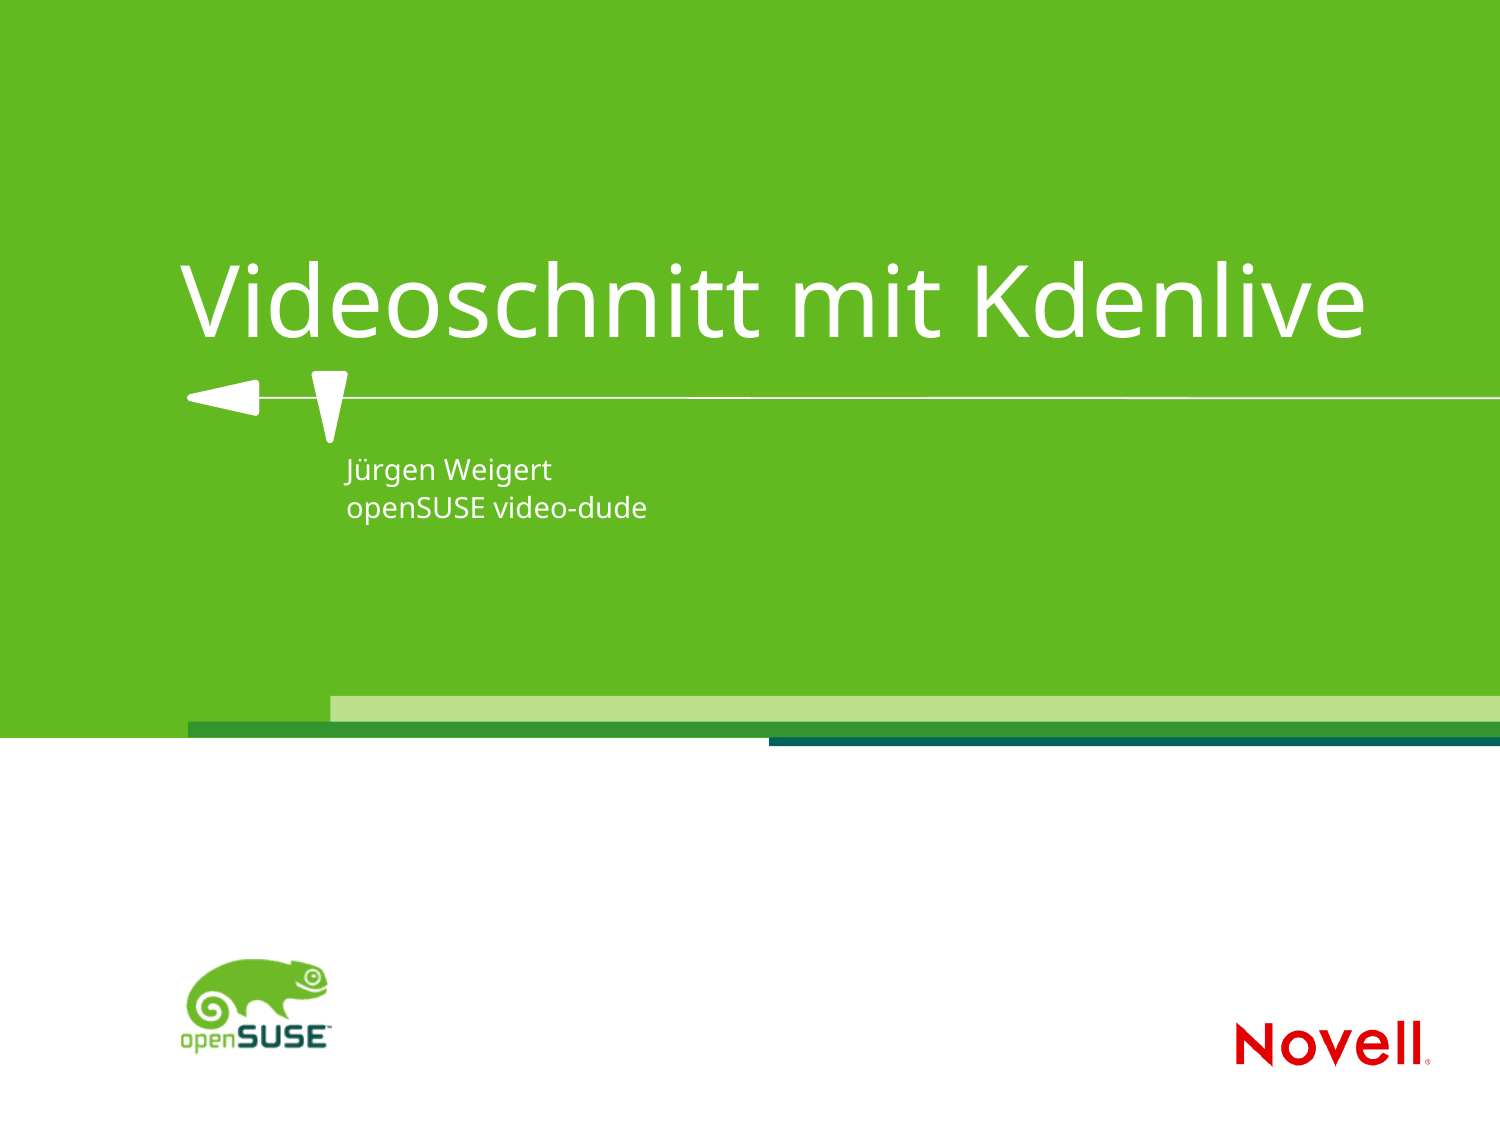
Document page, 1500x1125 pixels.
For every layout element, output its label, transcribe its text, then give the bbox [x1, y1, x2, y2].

list Jürgen Weigert openSUSE video-dude [346, 410, 863, 542]
picture [1227, 1013, 1438, 1074]
picture [181, 959, 332, 1055]
title Videoschnitt mit Kdenlive [165, 110, 1426, 361]
